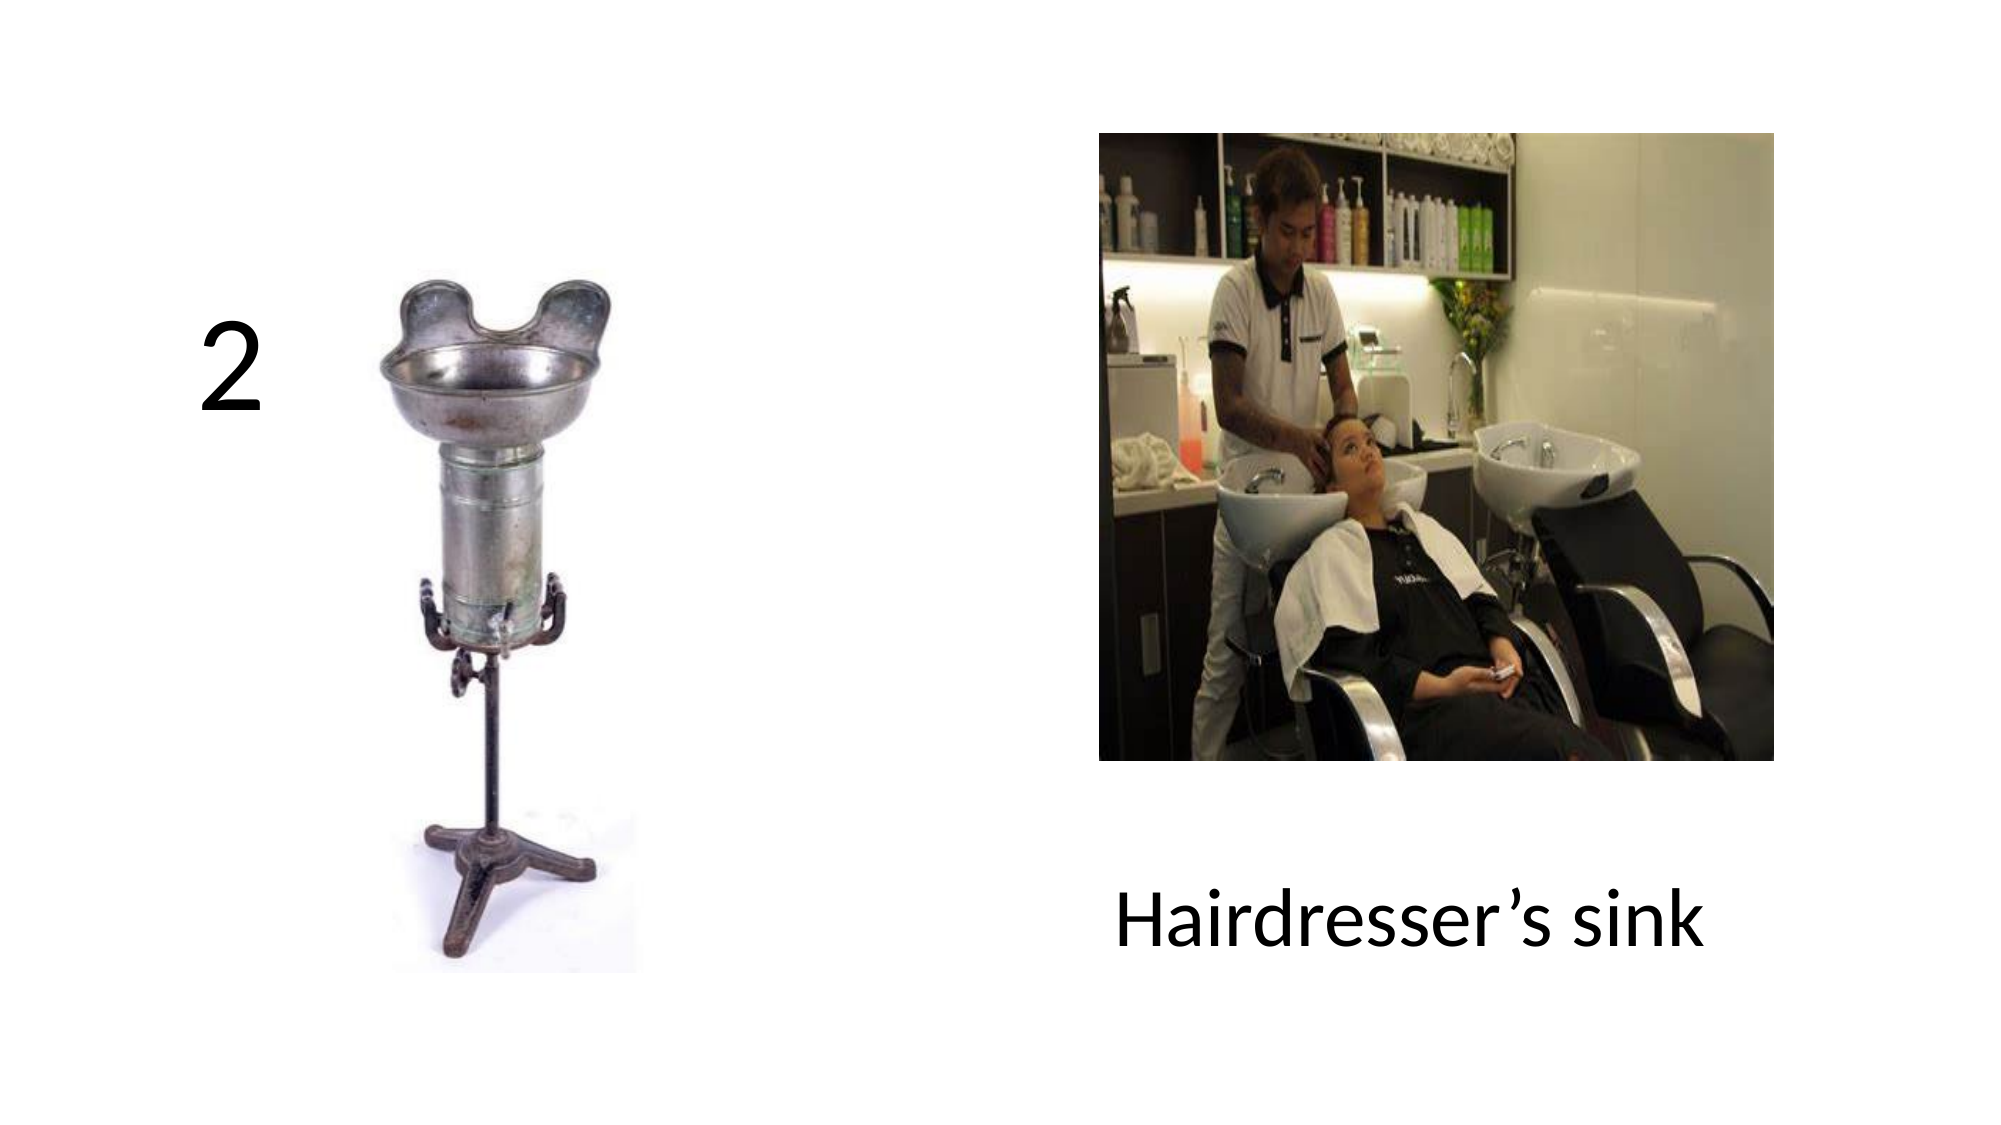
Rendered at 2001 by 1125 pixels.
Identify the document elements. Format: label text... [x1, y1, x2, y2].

picture [1099, 133, 1774, 761]
picture [17, 244, 983, 973]
text_box Hairdresser’s sink [1099, 856, 1727, 973]
text_box 2 [180, 265, 282, 447]
